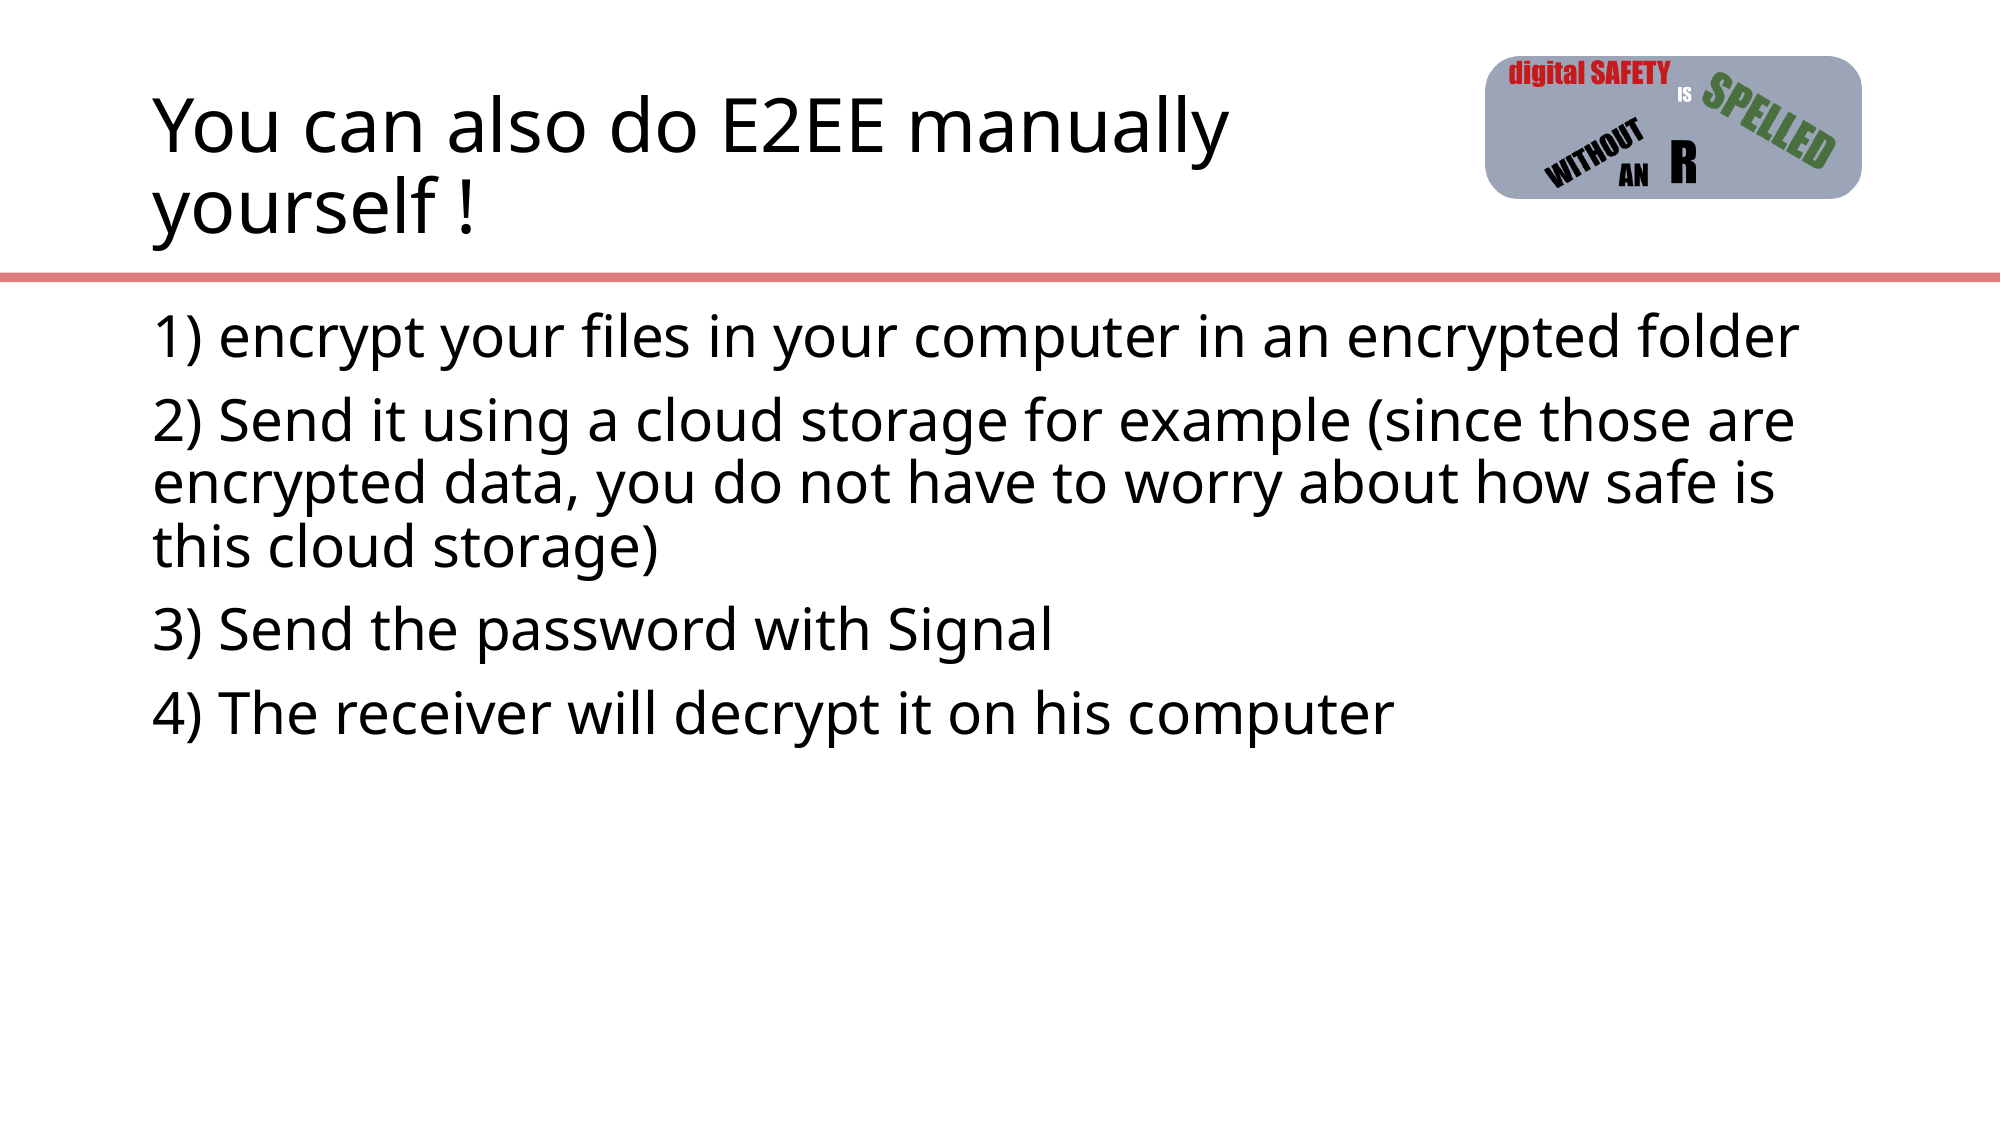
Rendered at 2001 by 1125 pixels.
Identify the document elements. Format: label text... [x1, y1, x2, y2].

list 1) encrypt your files in your computer in an encrypted folder 2) Send it using a cloud storage for example (since those are encrypted data, you do not have to worry about how safe is this cloud storage) 3) Send the password with Signal 4) The receiver will decrypt it on his computer [137, 299, 1863, 1014]
title You can also do E2EE manually yourself ! [137, 59, 1433, 278]
picture [1485, 56, 1862, 199]
